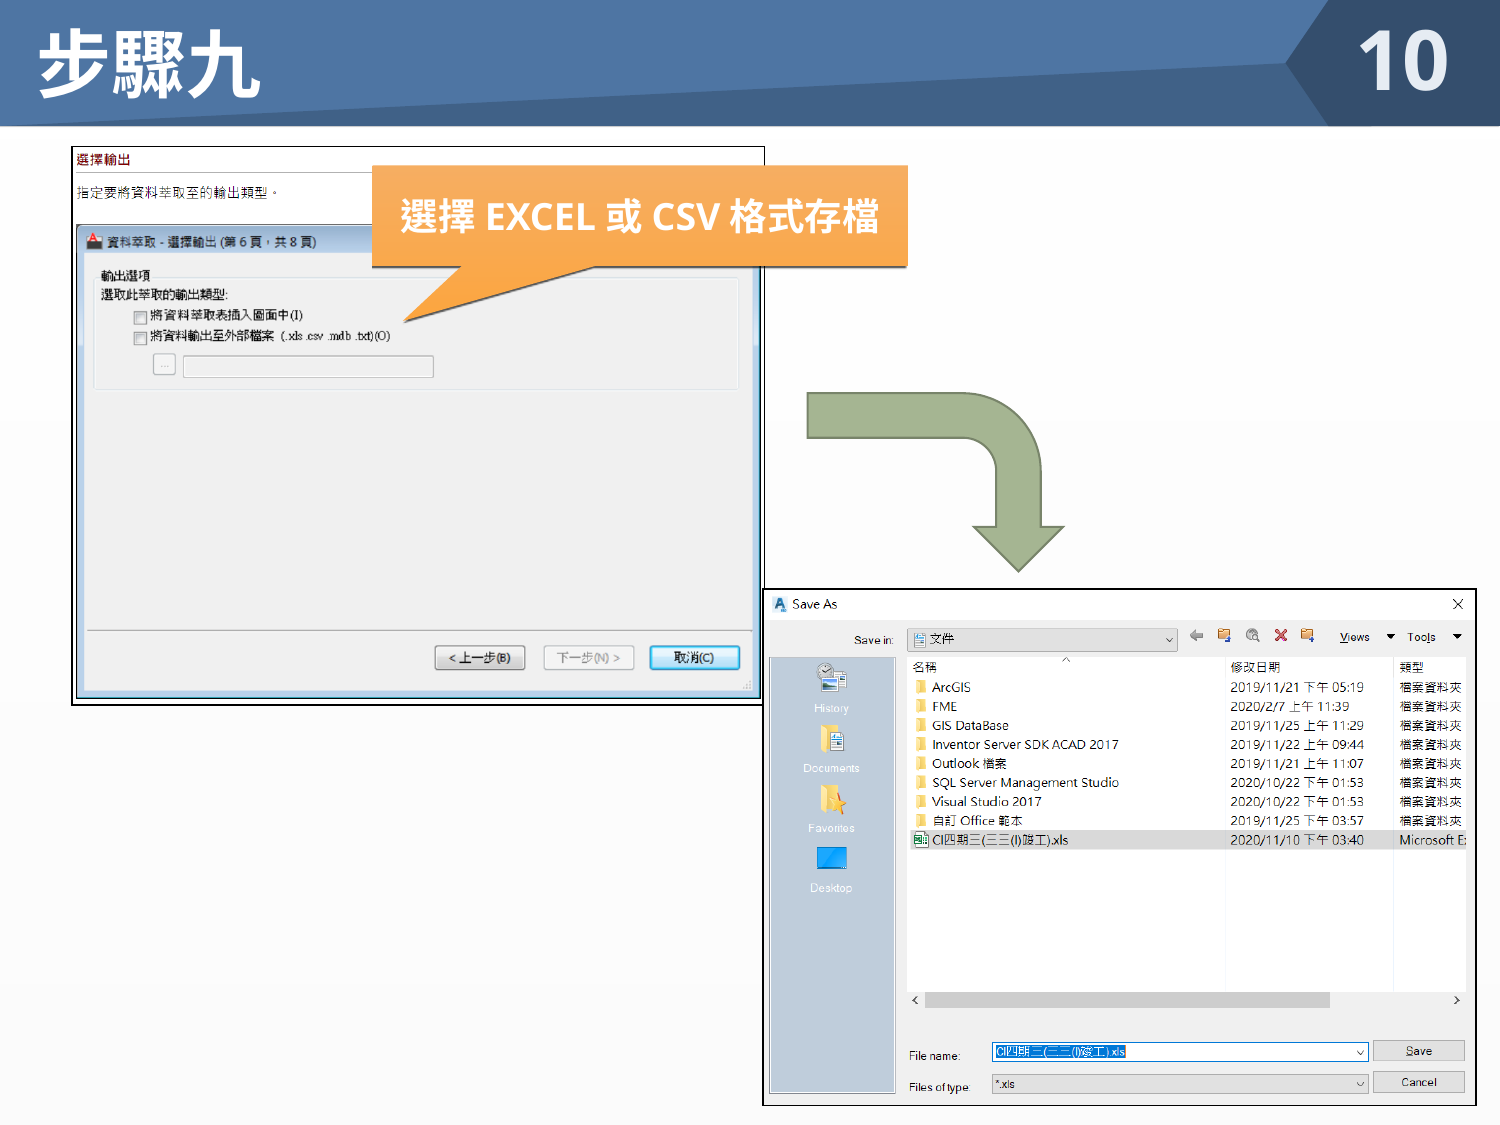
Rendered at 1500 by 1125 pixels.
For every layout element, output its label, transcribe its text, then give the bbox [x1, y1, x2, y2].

picture [763, 589, 1476, 1105]
text_box 選擇EXCEL或CSV格式存檔 [372, 165, 909, 321]
text_box 10 [1340, 0, 1500, 116]
picture [72, 147, 764, 705]
text_box [807, 393, 1063, 572]
text_box 步驟九 [21, 9, 1282, 116]
